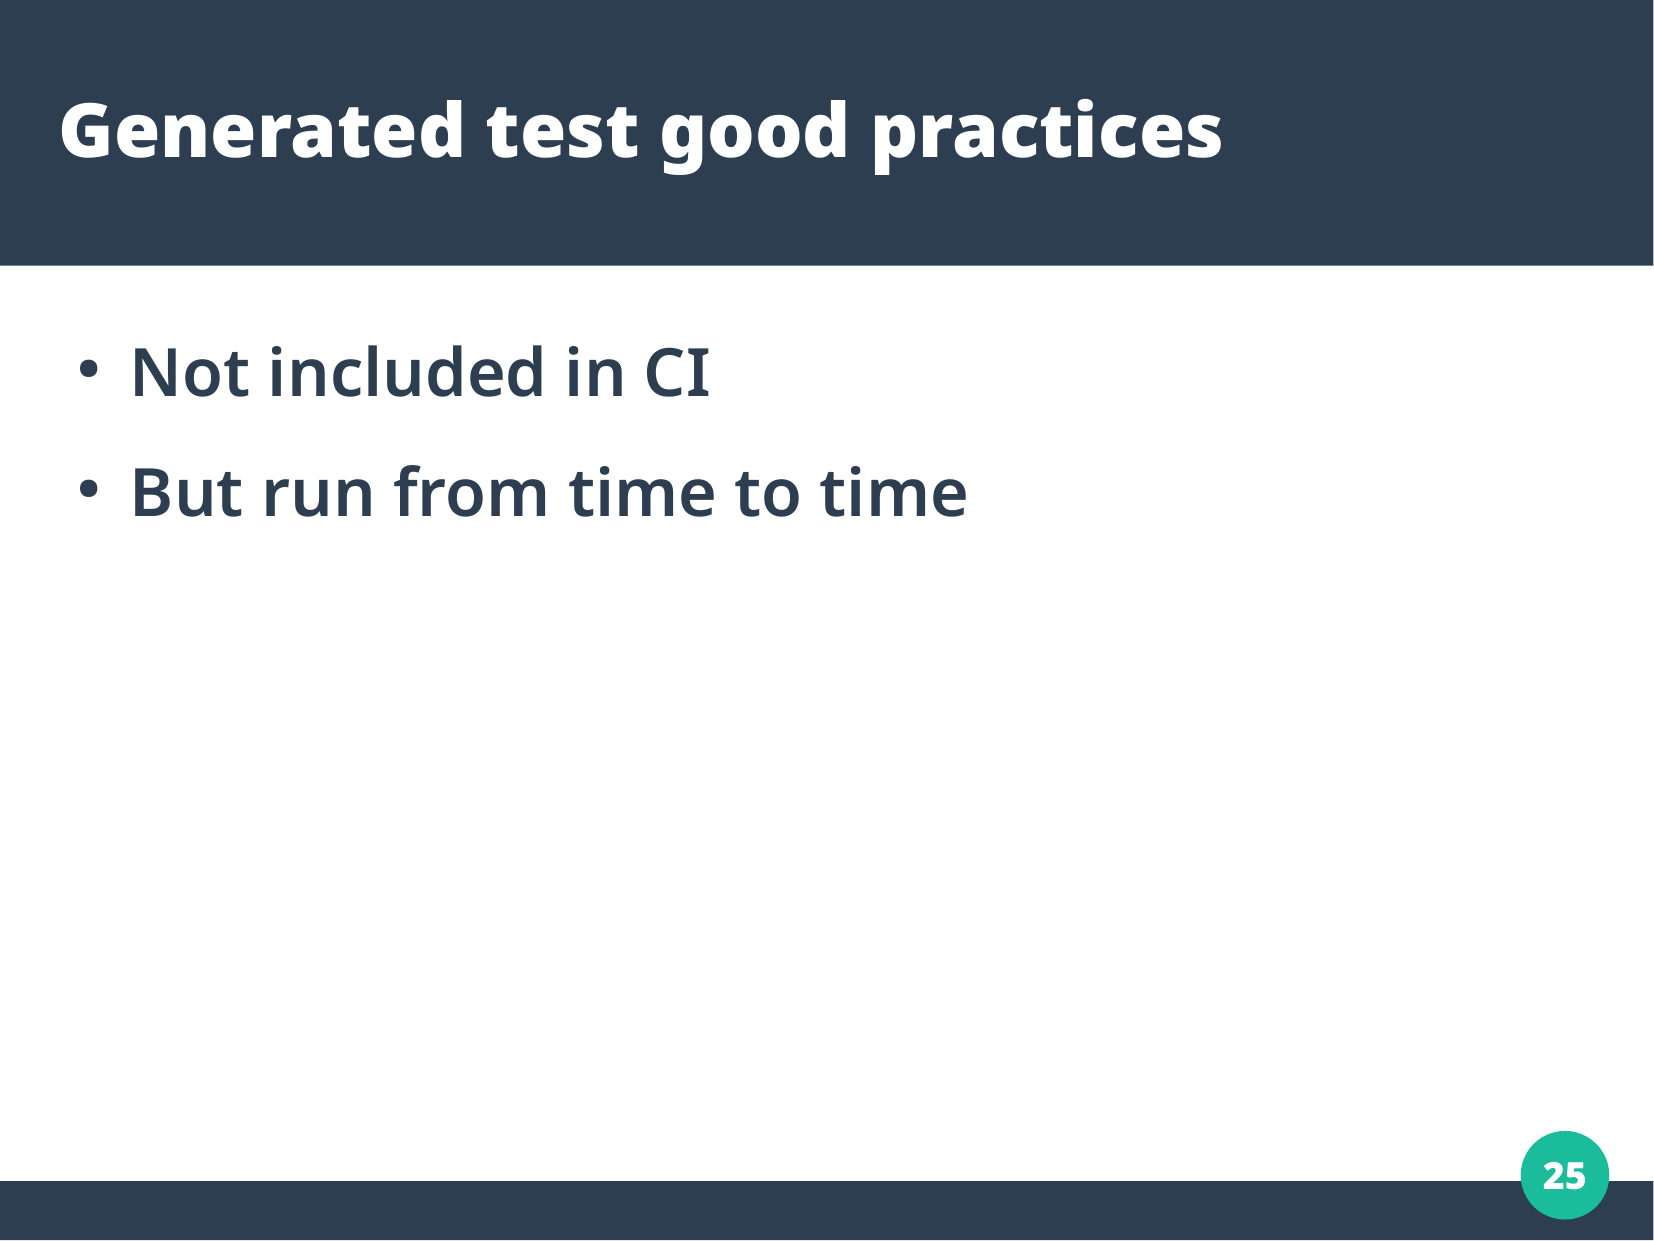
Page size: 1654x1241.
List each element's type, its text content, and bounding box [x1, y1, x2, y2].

list Not included in CI But run from time to time [59, 324, 1595, 1152]
title Generated test good practices [59, 49, 1595, 207]
